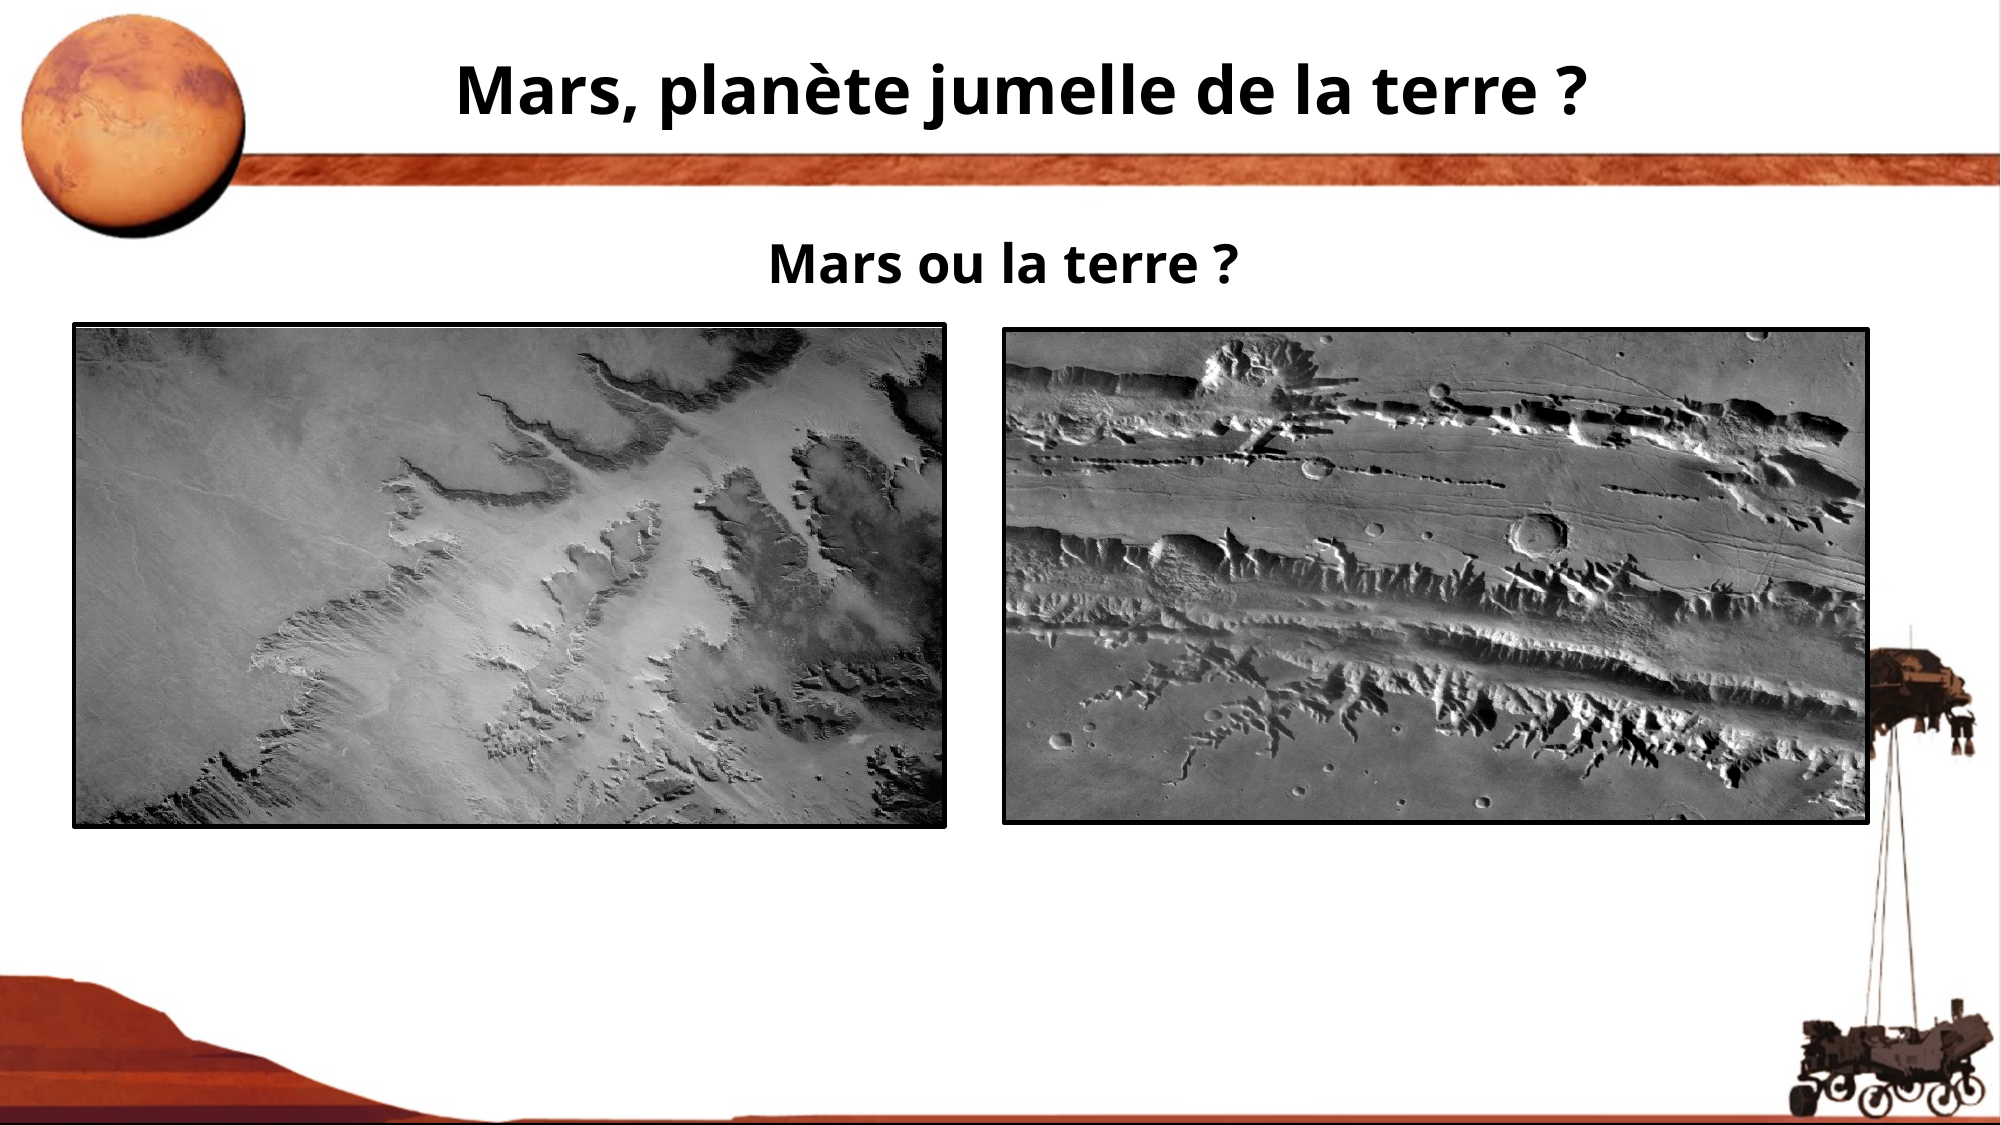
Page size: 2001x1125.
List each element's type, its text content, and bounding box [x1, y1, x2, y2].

text_box Mars, planète jumelle de la terre ? [253, 40, 1789, 149]
picture [0, 0, 2001, 1125]
text_box Mars ou la terre ? [29, 221, 1978, 313]
